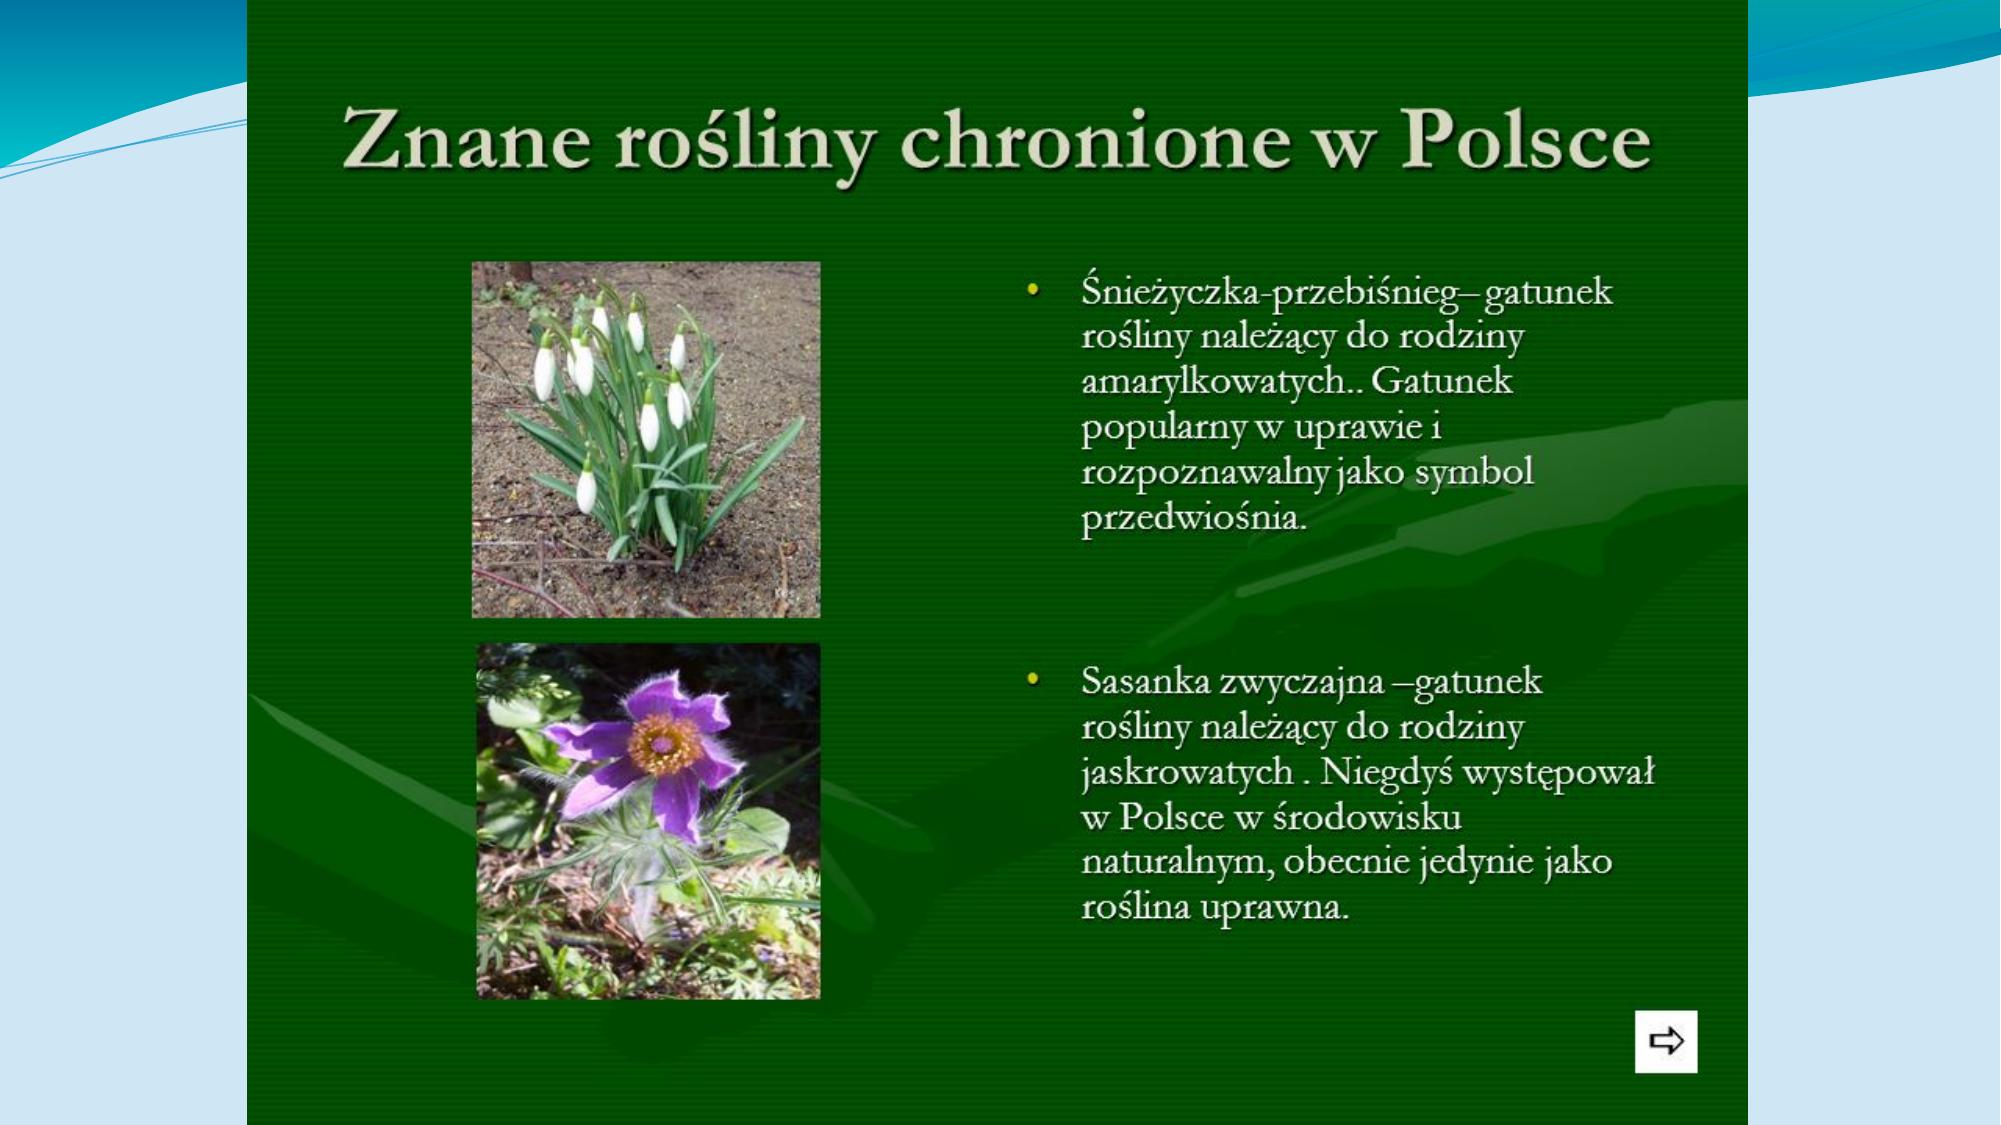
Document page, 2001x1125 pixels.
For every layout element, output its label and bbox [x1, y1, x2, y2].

picture [247, 0, 1748, 1125]
